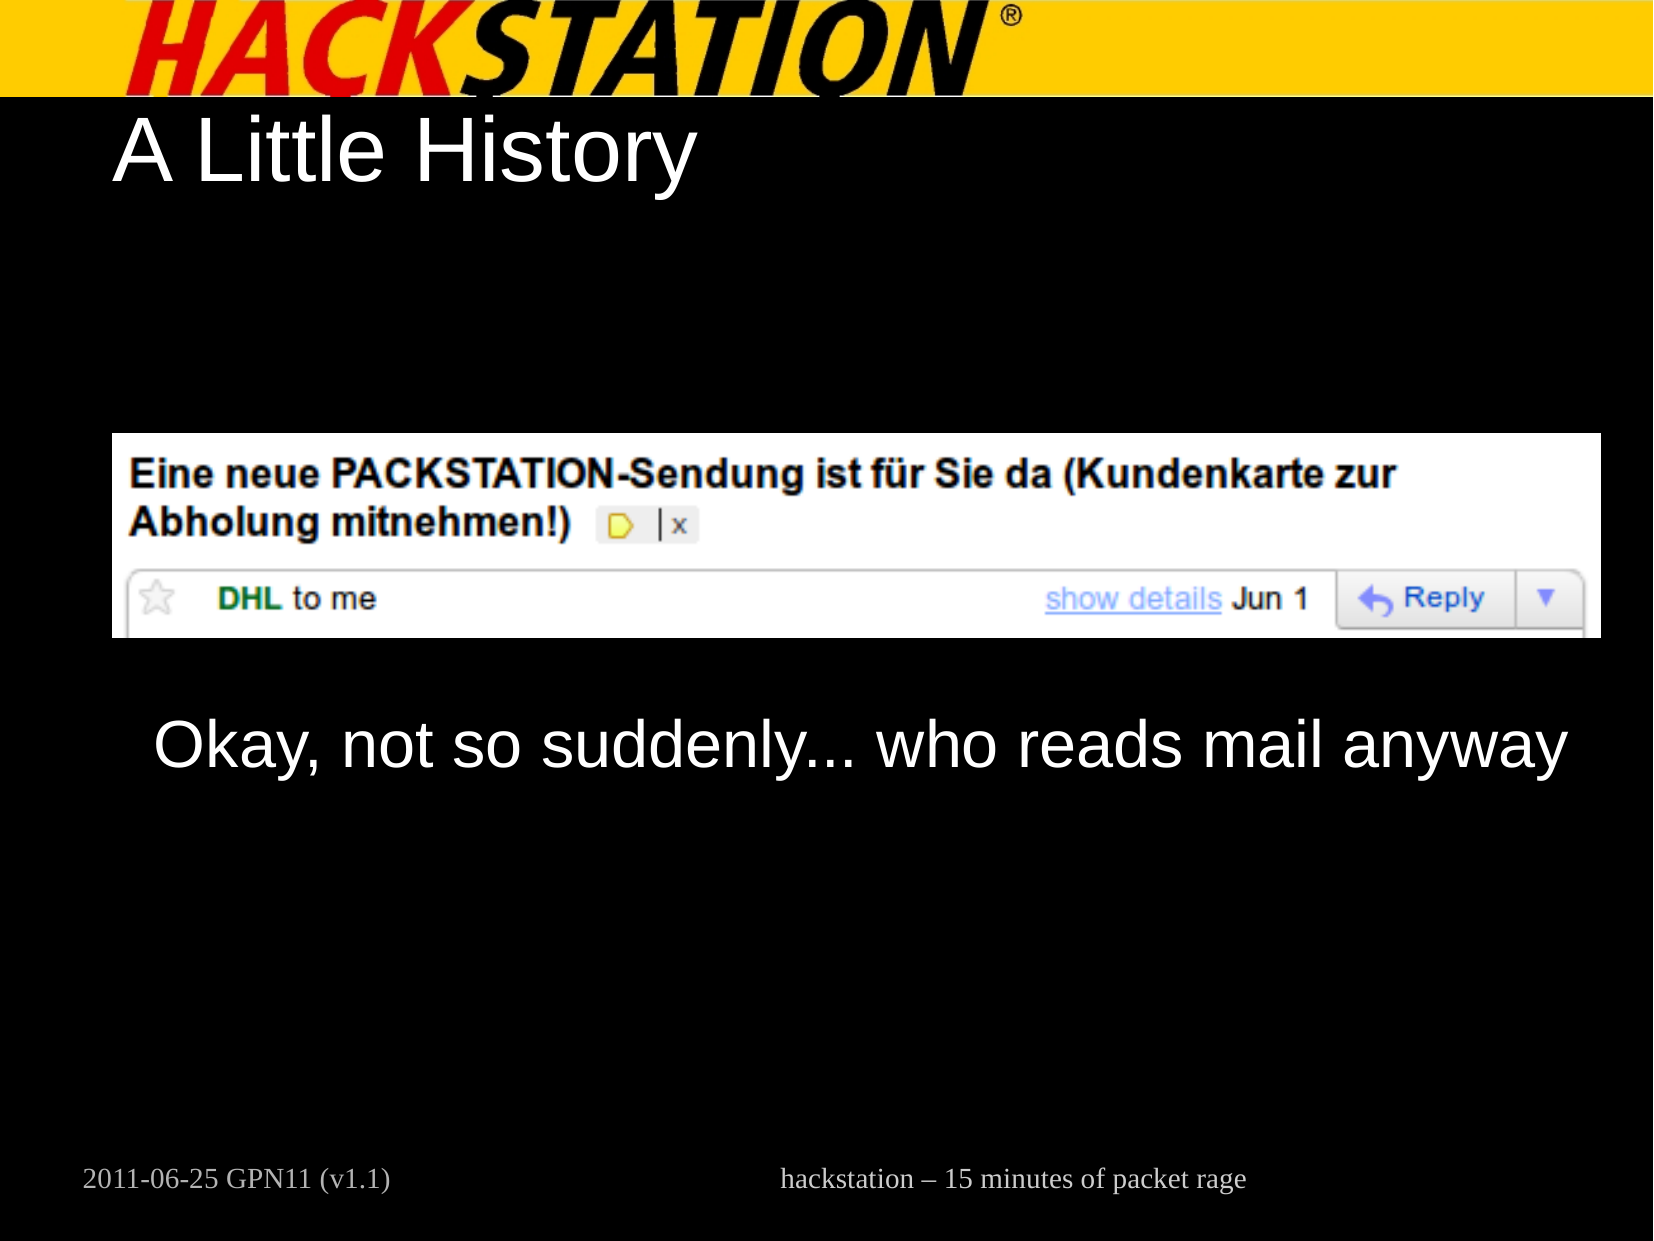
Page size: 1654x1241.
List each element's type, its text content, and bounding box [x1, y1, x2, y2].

list Okay, not so suddenly... who reads mail anyway [82, 290, 1571, 1163]
picture [0, 0, 1653, 97]
picture [112, 433, 1601, 638]
title A Little History [112, 75, 1571, 226]
